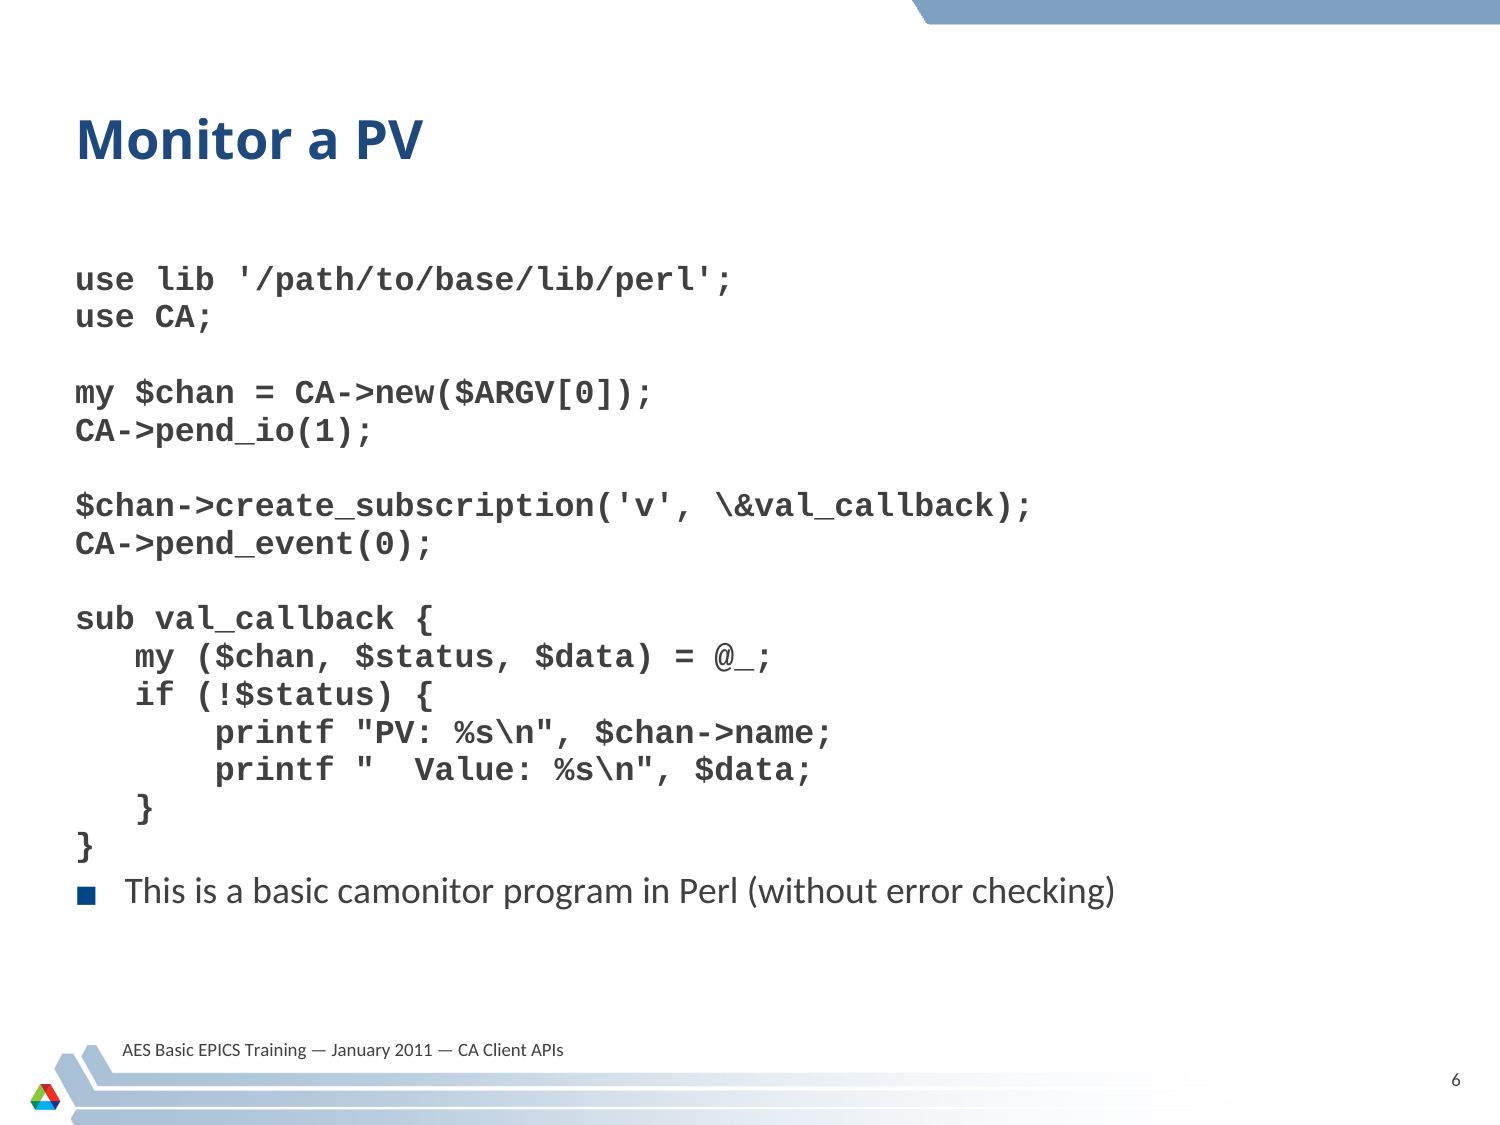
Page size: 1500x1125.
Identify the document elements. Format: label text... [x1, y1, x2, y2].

title Monitor a PV [75, 52, 1426, 226]
picture [0, 1037, 1500, 1125]
picture [0, 0, 1500, 26]
list use lib '/path/to/base/lib/perl'; use CA; my $chan = CA->new($ARGV[0]); CA->pend_io(1); $chan->create_subscription('v', \&val_callback); CA->pend_event(0); sub val_callback { my ($chan, $status, $data) = @_; if (!$status) { printf "PV: %s\n", $chan->name; printf " Value: %s\n", $data; } } This is a basic camonitor program in Perl (without error checking) [75, 262, 1426, 991]
